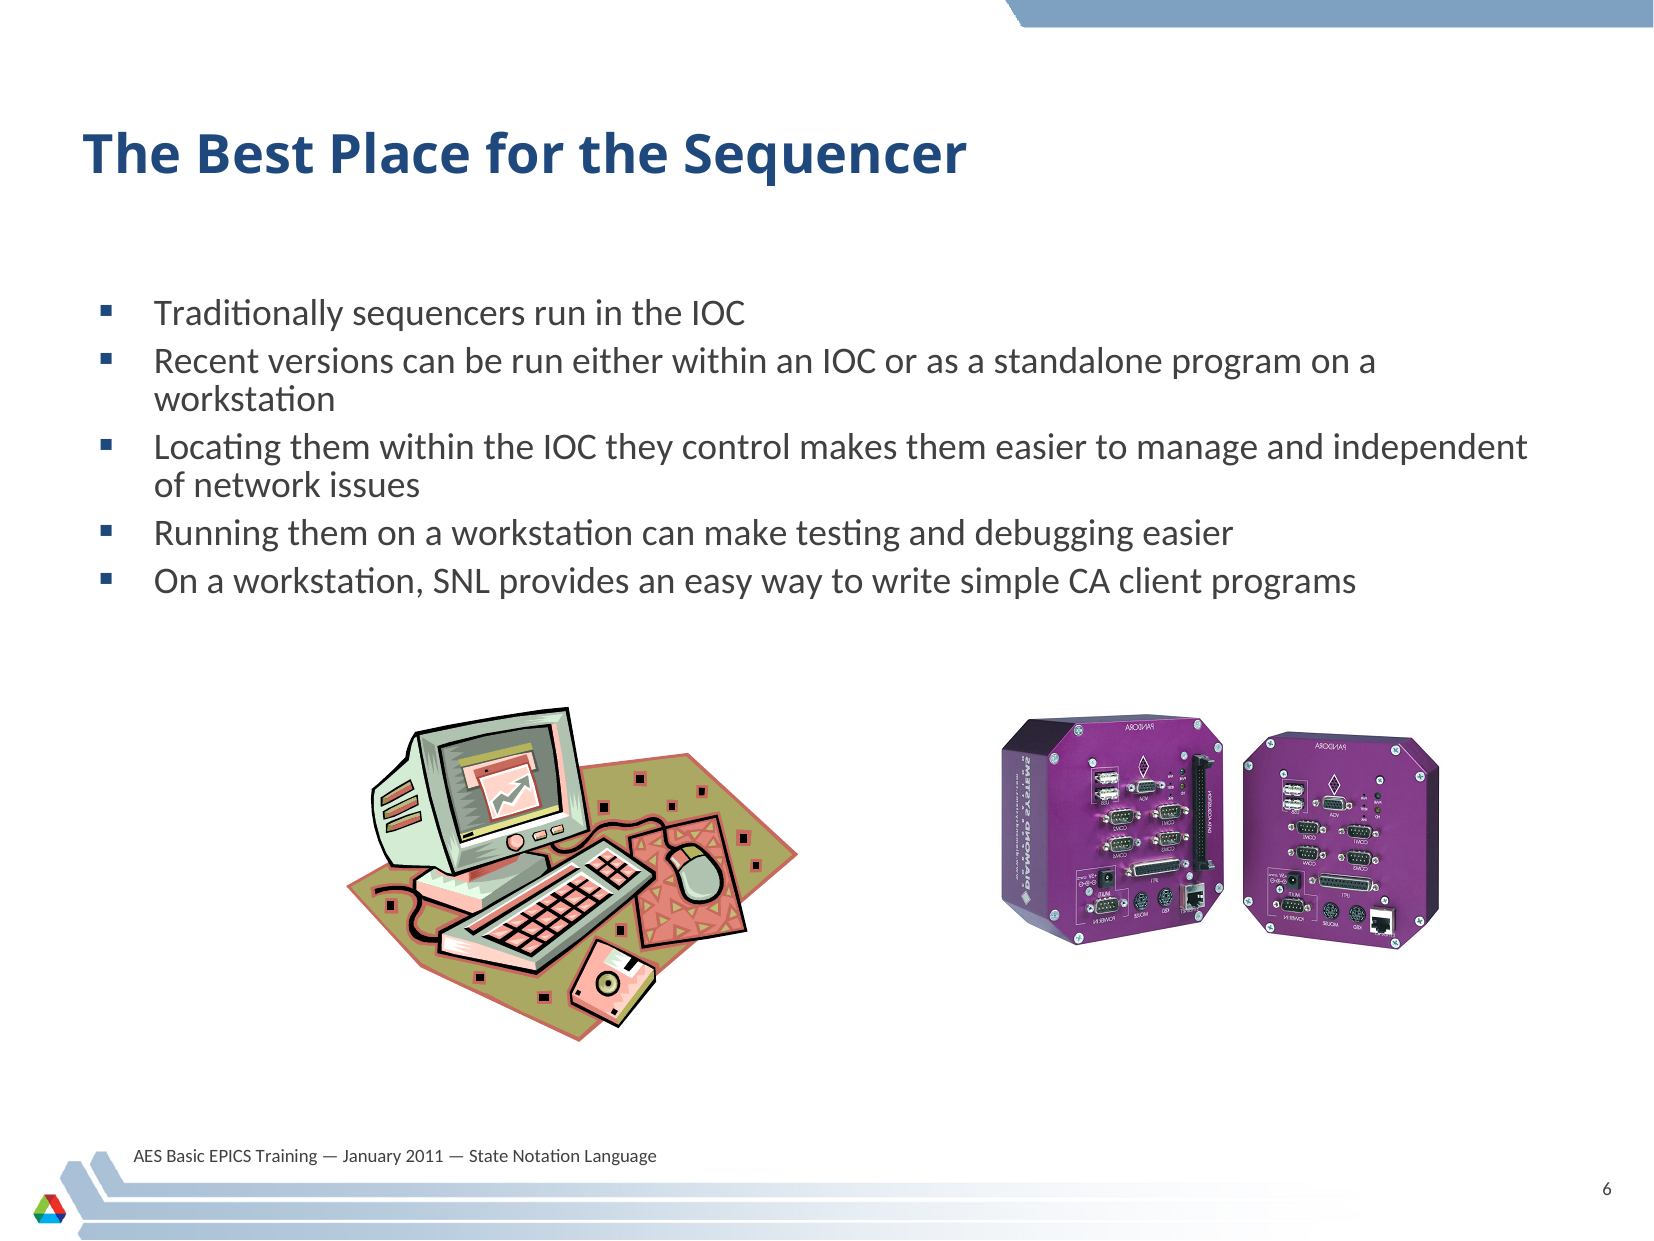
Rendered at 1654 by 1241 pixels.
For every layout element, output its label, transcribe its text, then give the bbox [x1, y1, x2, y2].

list Traditionally sequencers run in the IOC Recent versions can be run either within an IOC or as a standalone program on a workstation Locating them within the IOC they control makes them easier to manage and independent of network issues Running them on a workstation can make testing and debugging easier On a workstation, SNL provides an easy way to write simple CA client programs [82, 289, 1571, 1124]
picture [975, 694, 1468, 973]
picture [0, 0, 1654, 29]
picture [346, 701, 804, 1048]
title The Best Place for the Sequencer [82, 49, 1571, 257]
picture [0, 1143, 1654, 1240]
